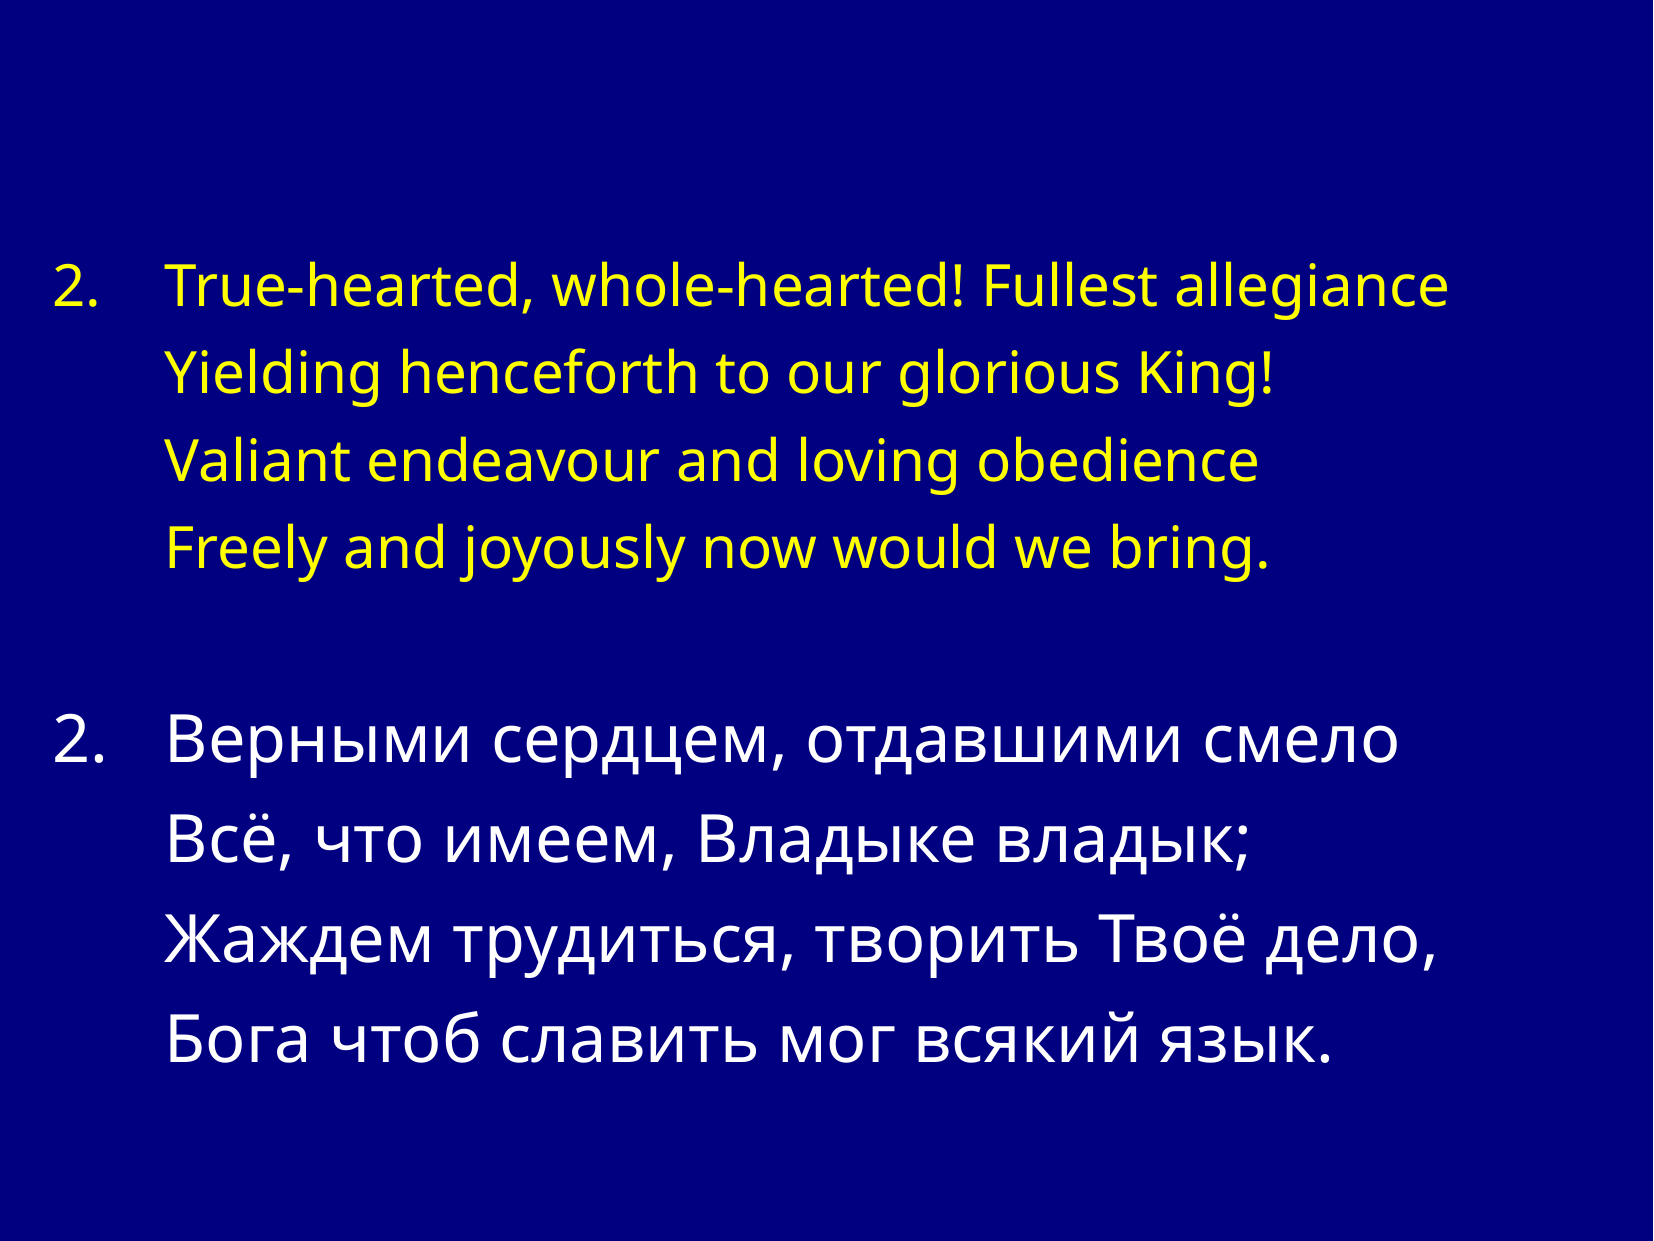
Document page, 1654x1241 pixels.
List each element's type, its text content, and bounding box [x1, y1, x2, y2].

text_box 2. True-hearted, whole-hearted! Fullest allegiance Yielding henceforth to our glorious King! Valiant endeavour and loving obedience Freely and joyously now would we bring. [37, 150, 1613, 638]
text_box 2. Верными сердцем, отдавшими смело Всё, что имеем, Владыке владык; Жаждем трудиться, творить Твоё дело, Бога чтоб славить мог всякий язык. [37, 675, 1576, 1163]
